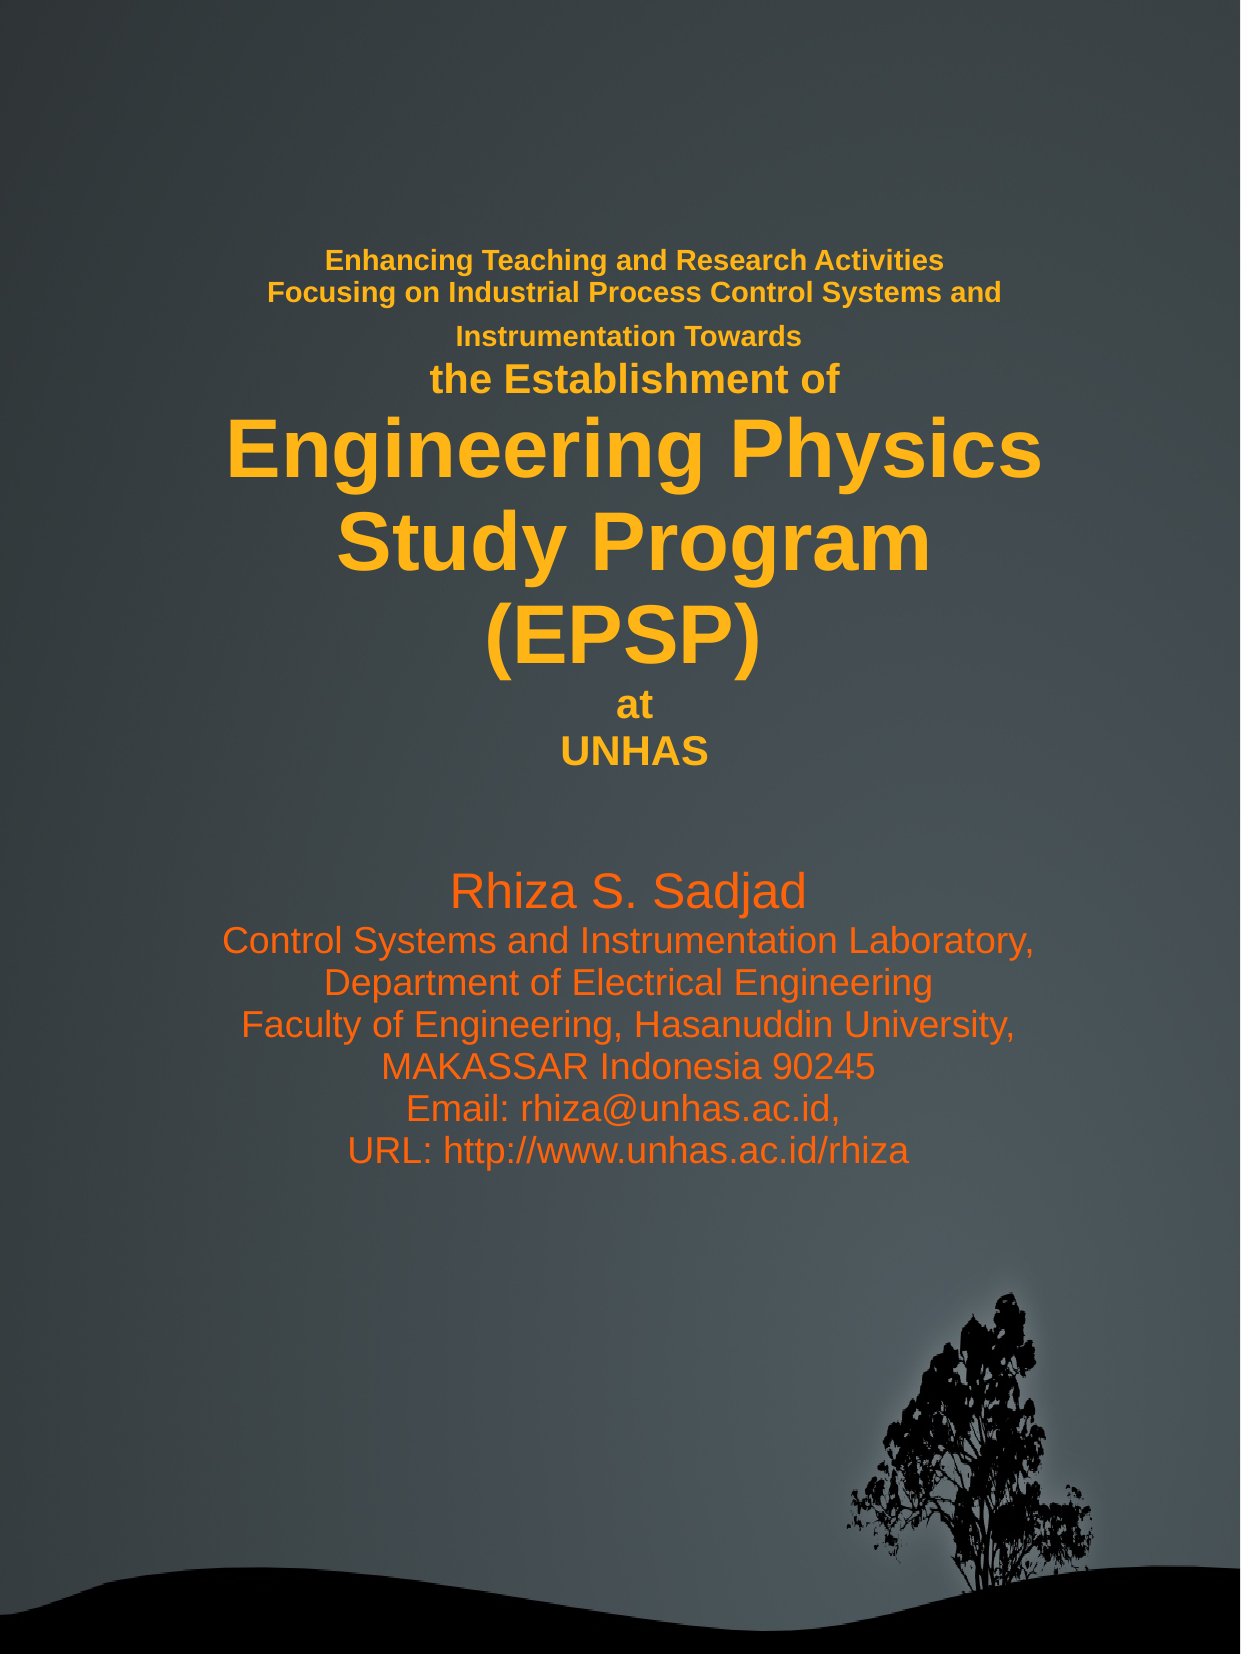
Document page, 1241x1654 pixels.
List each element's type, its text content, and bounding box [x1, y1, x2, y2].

text_box Rhiza S. Sadjad Control Systems and Instrumentation Laboratory, Department of Electrical Engineering Faculty of Engineering, Hasanuddin University, MAKASSAR Indonesia 90245 Email: rhiza@unhas.ac.id, URL: http://www.unhas.ac.id/rhiza [135, 856, 1123, 1183]
text_box Enhancing Teaching and Research Activities Focusing on Industrial Process Control Systems and Instrumentation Towards the Establishment of Engineering Physics Study Program (EPSP) at UNHAS [206, 236, 1063, 856]
picture [0, 0, 1241, 1654]
